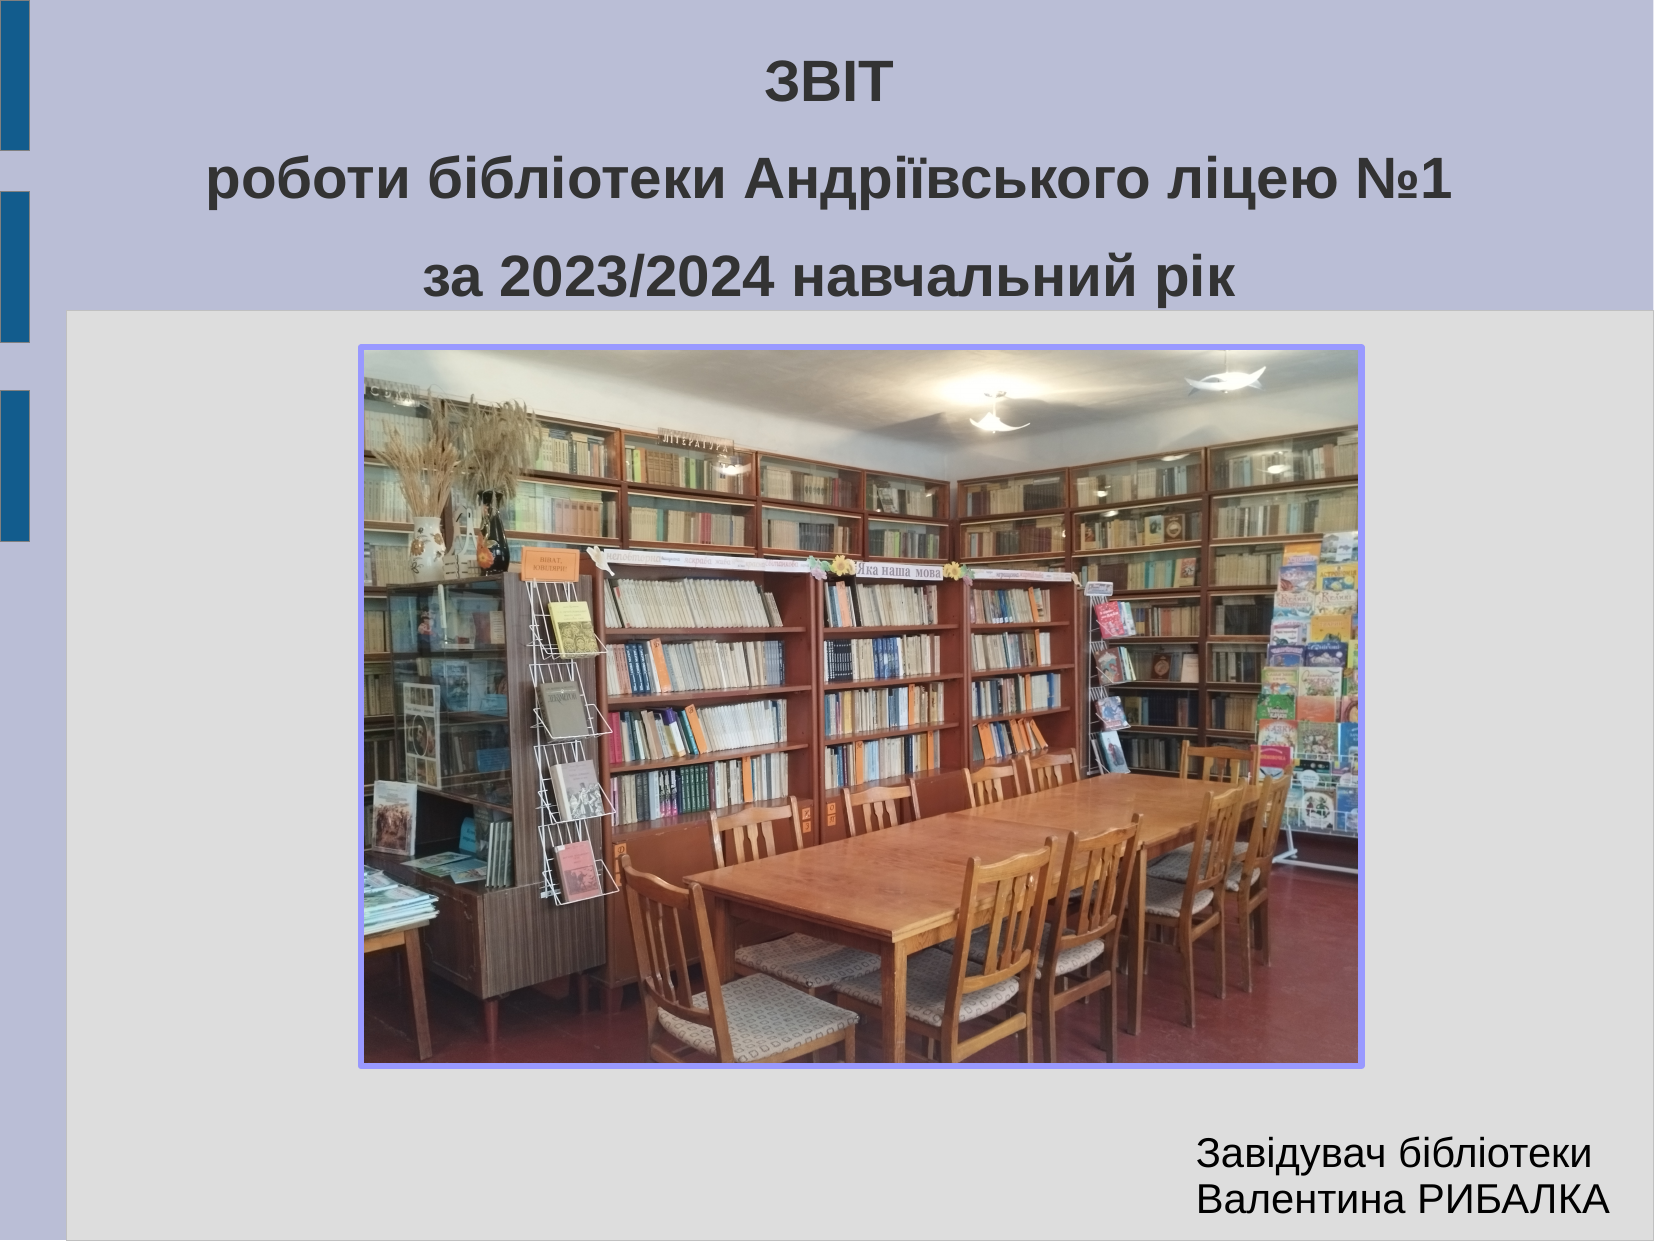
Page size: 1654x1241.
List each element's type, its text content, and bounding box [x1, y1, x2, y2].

subtitle [121, 344, 1534, 1127]
text_box Завідувач бібліотеки Валентина РИБАЛКА [1181, 1122, 1654, 1231]
title ЗВІТ роботи бібліотеки Андріївського ліцею №1 за 2023/2024 навчальний рік [123, 29, 1536, 296]
